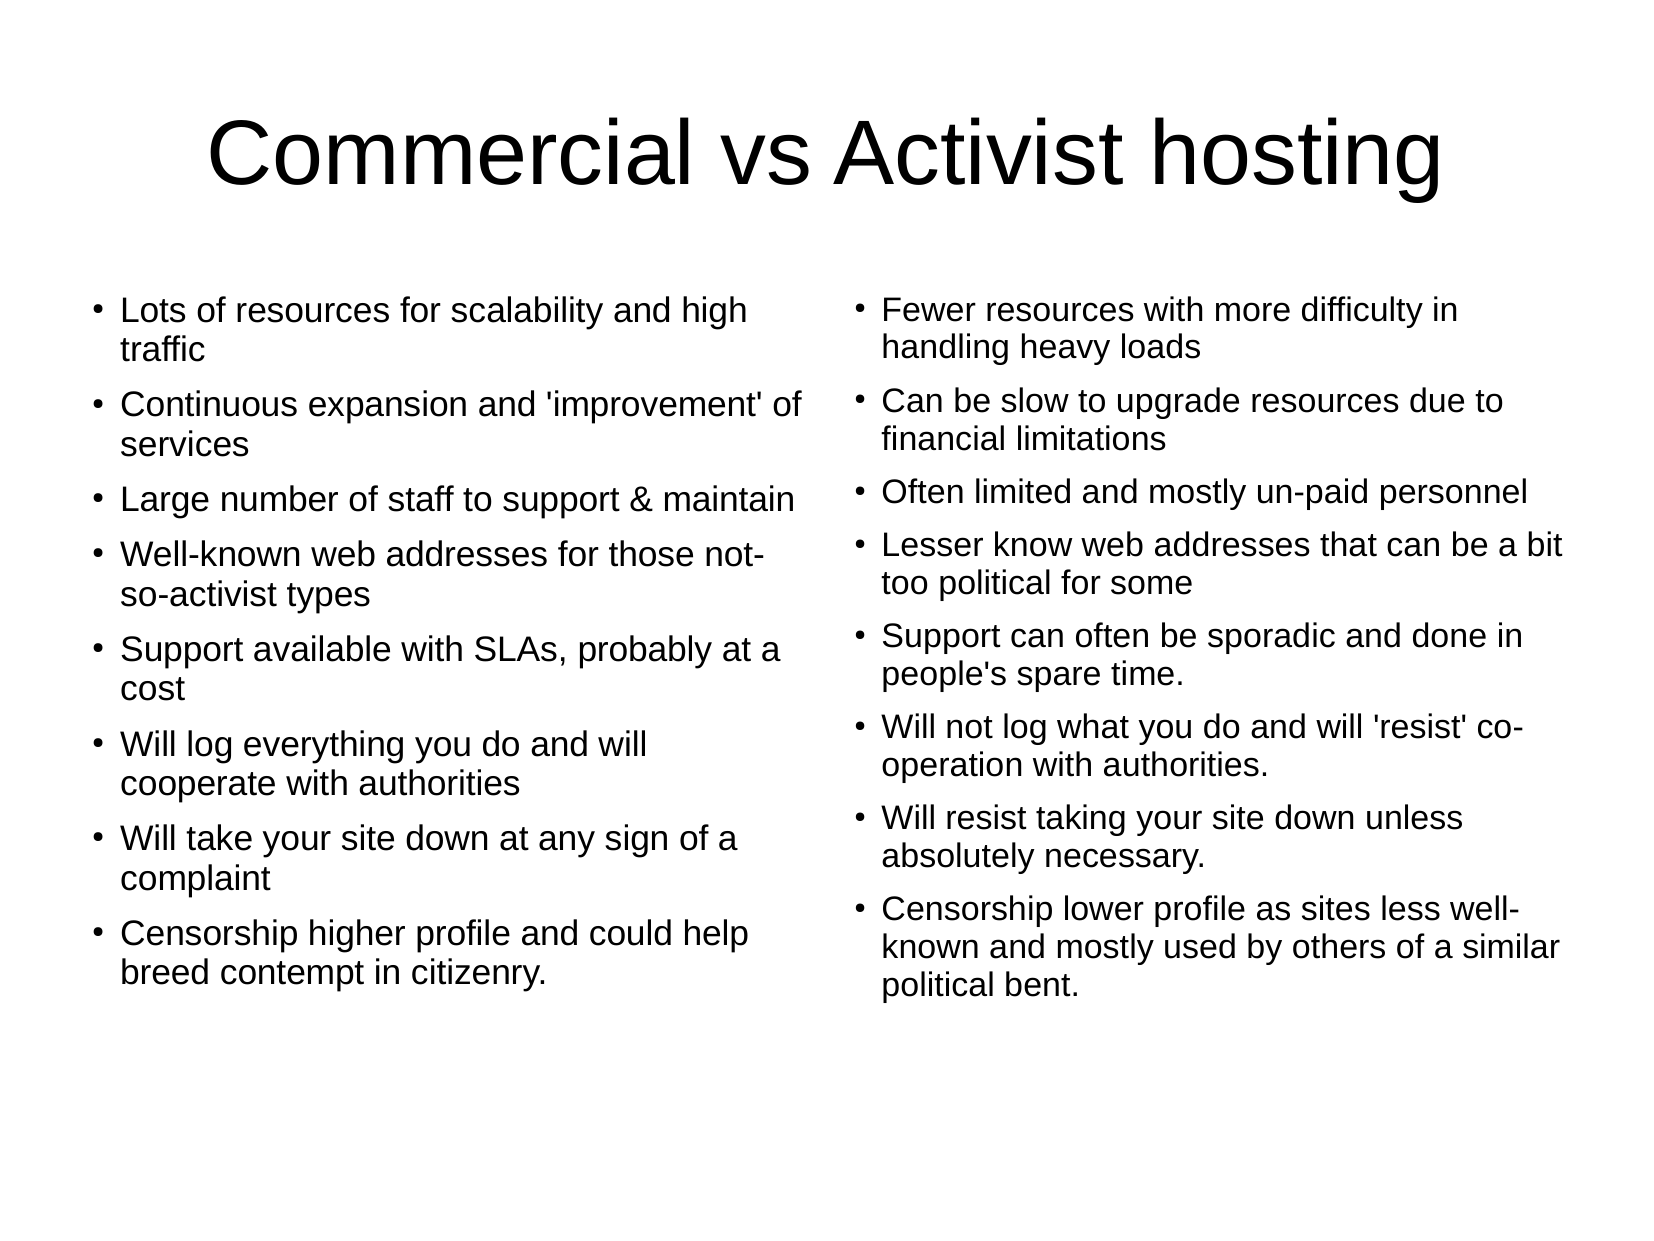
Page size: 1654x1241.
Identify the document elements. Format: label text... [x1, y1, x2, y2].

list Fewer resources with more difficulty in handling heavy loads Can be slow to upgrade resources due to financial limitations Often limited and mostly un-paid personnel Lesser know web addresses that can be a bit too political for some Support can often be sporadic and done in people's spare time. Will not log what you do and will 'resist' co-operation with authorities. Will resist taking your site down unless absolutely necessary. Censorship lower profile as sites less well-known and mostly used by others of a similar political bent. [845, 290, 1572, 1010]
list Lots of resources for scalability and high traffic Continuous expansion and 'improvement' of services Large number of staff to support & maintain Well-known web addresses for those not-so-activist types Support available with SLAs, probably at a cost Will log everything you do and will cooperate with authorities Will take your site down at any sign of a complaint Censorship higher profile and could help breed contempt in citizenry. [82, 290, 809, 1010]
title Commercial vs Activist hosting [82, 49, 1571, 257]
